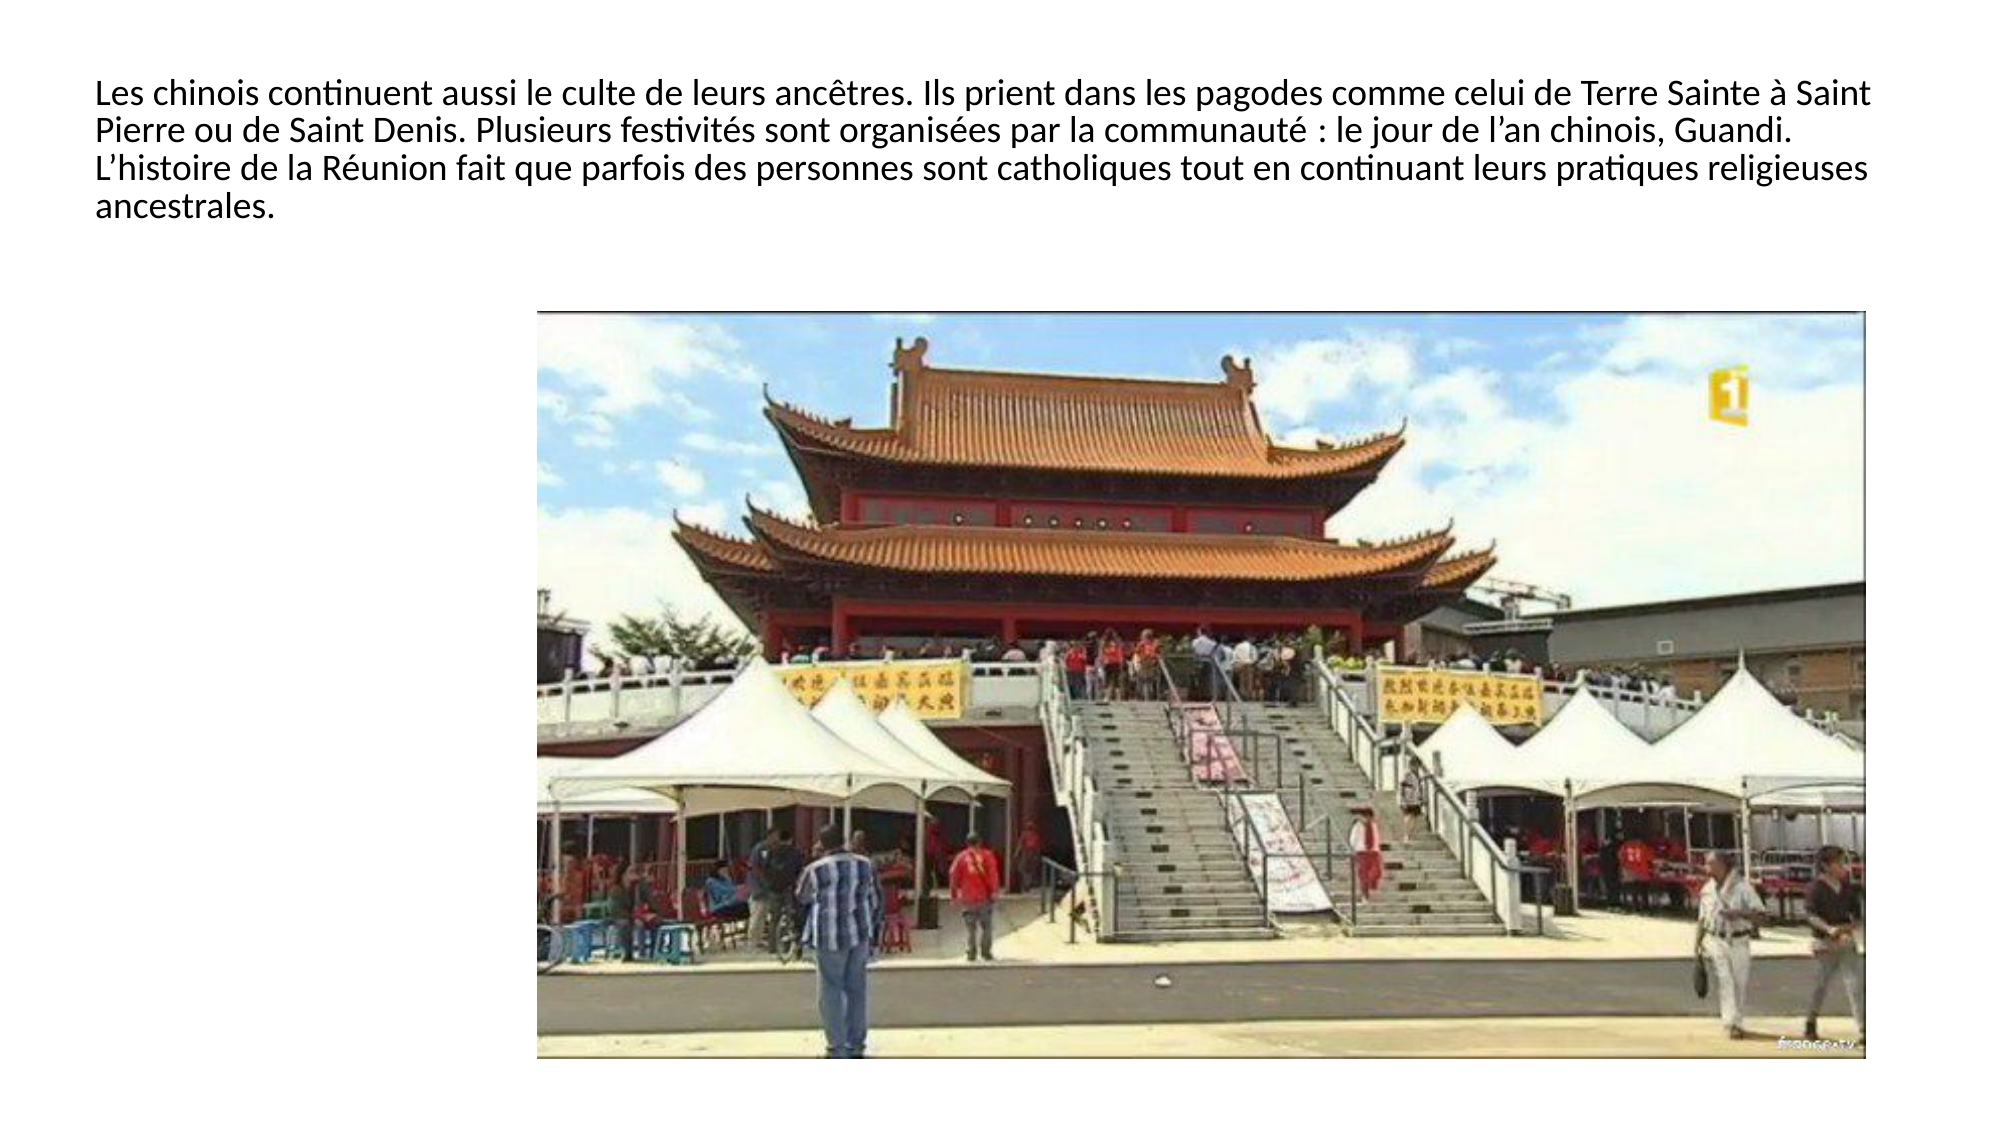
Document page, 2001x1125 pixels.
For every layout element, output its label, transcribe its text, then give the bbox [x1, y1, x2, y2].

picture [537, 311, 1866, 1059]
text_box Les chinois continuent aussi le culte de leurs ancêtres. Ils prient dans les pagodes comme celui de Terre Sainte à Saint Pierre ou de Saint Denis. Plusieurs festivités sont organisées par la communauté : le jour de l’an chinois, Guandi. L’histoire de la Réunion fait que parfois des personnes sont catholiques tout en continuant leurs pratiques religieuses ancestrales. [80, 69, 1935, 310]
